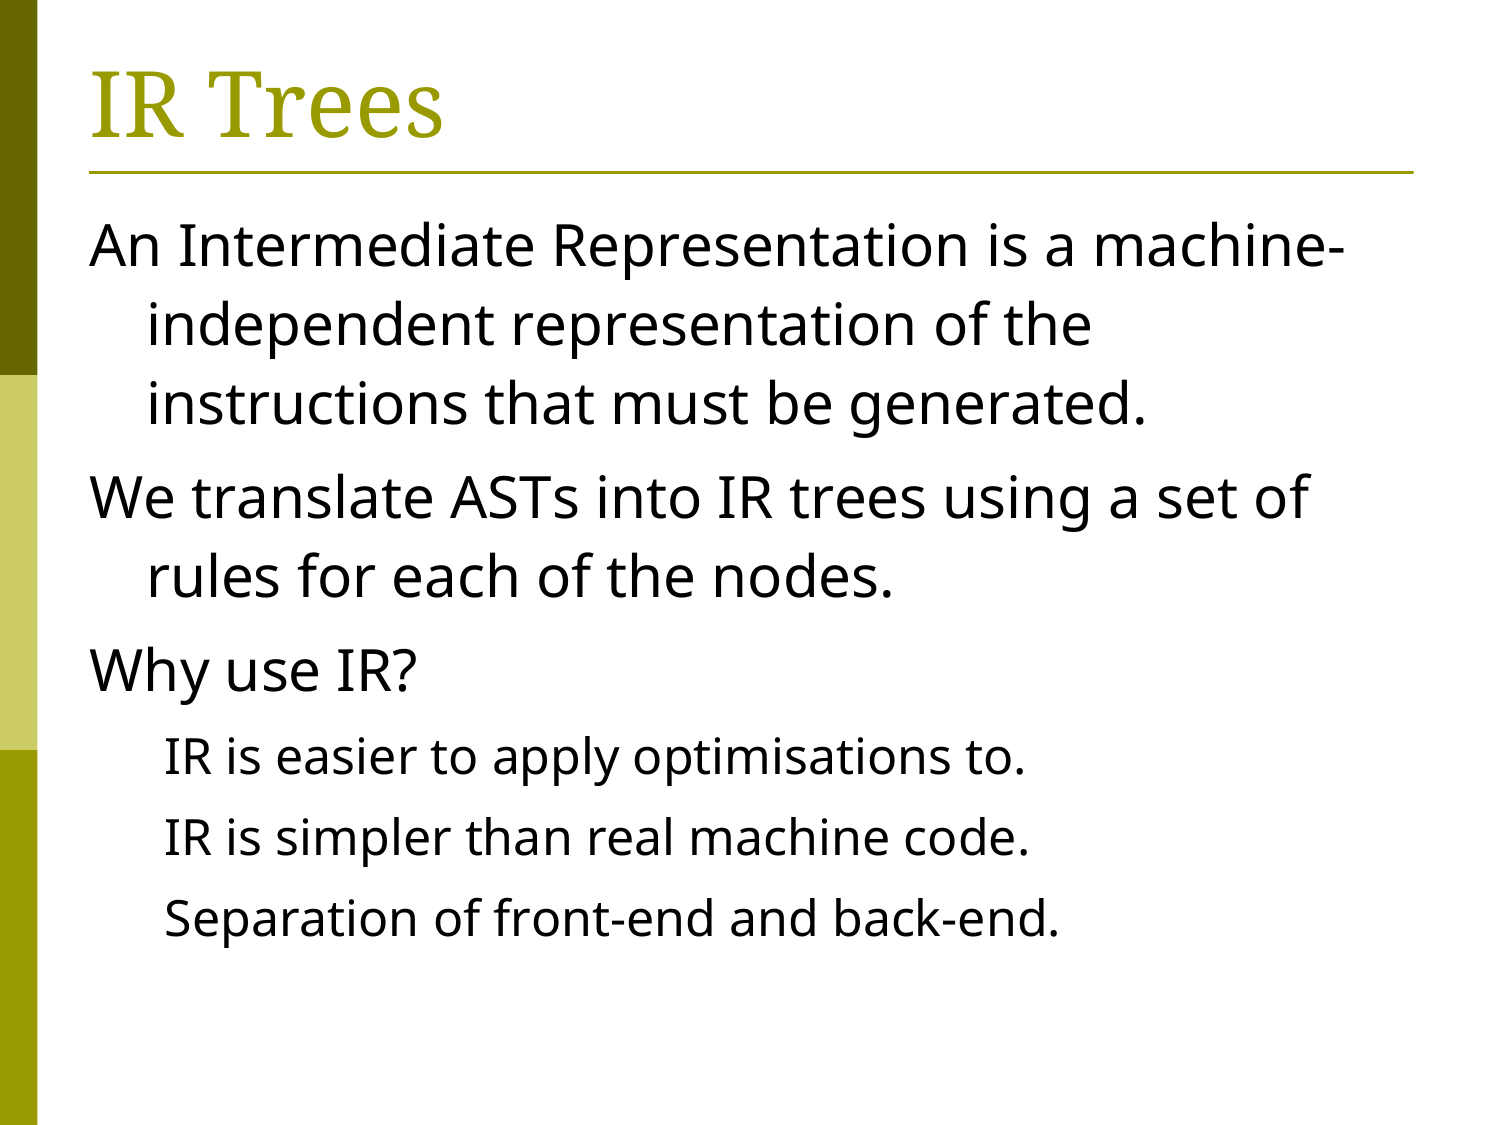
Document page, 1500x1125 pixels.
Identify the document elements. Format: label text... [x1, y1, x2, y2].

title IR Trees [75, 45, 1426, 173]
list An Intermediate Representation is a machine-independent representation of the instructions that must be generated. We translate ASTs into IR trees using a set of rules for each of the nodes. Why use IR? IR is easier to apply optimisations to. IR is simpler than real machine code. Separation of front-end and back-end. [75, 196, 1426, 1006]
